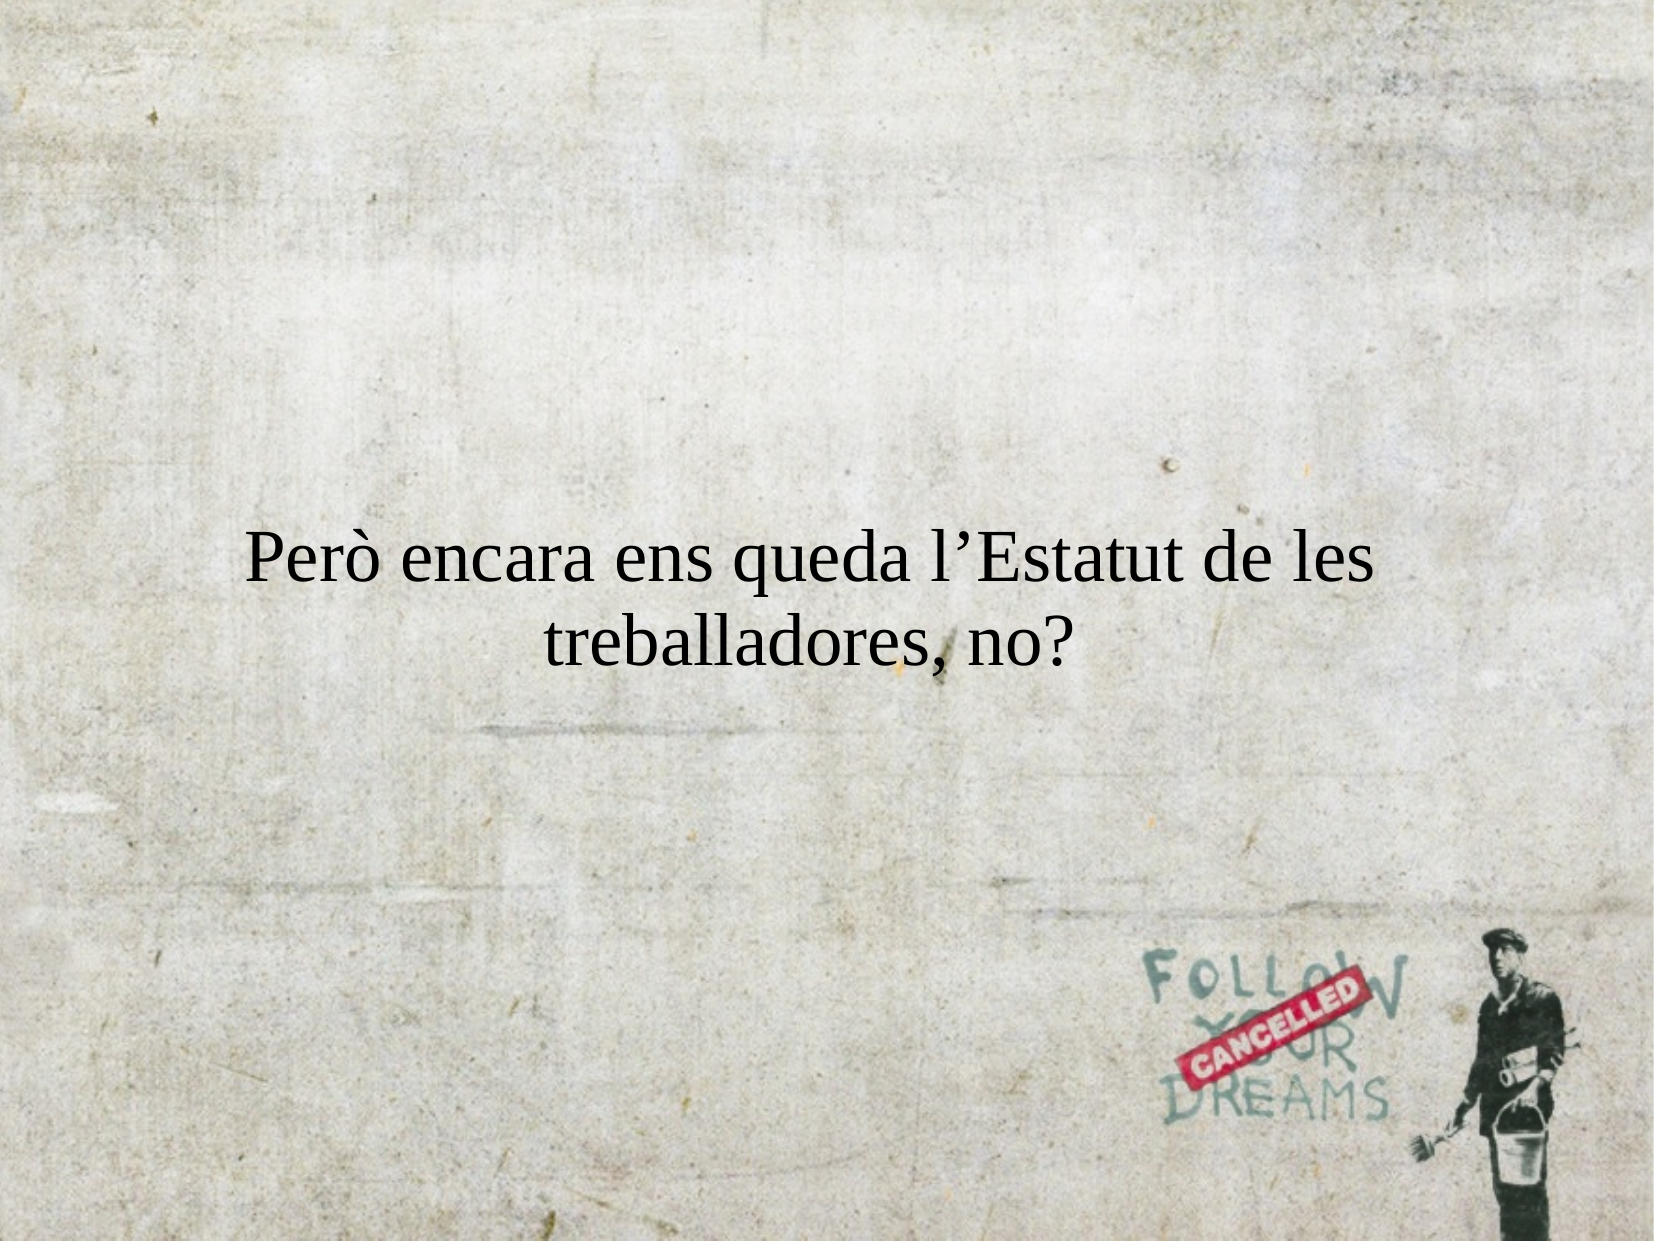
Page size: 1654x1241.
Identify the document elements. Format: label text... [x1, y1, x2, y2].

list Però encara ens queda l’Estatut de les treballadores, no? [82, 290, 1538, 1010]
picture [0, 0, 1654, 1241]
